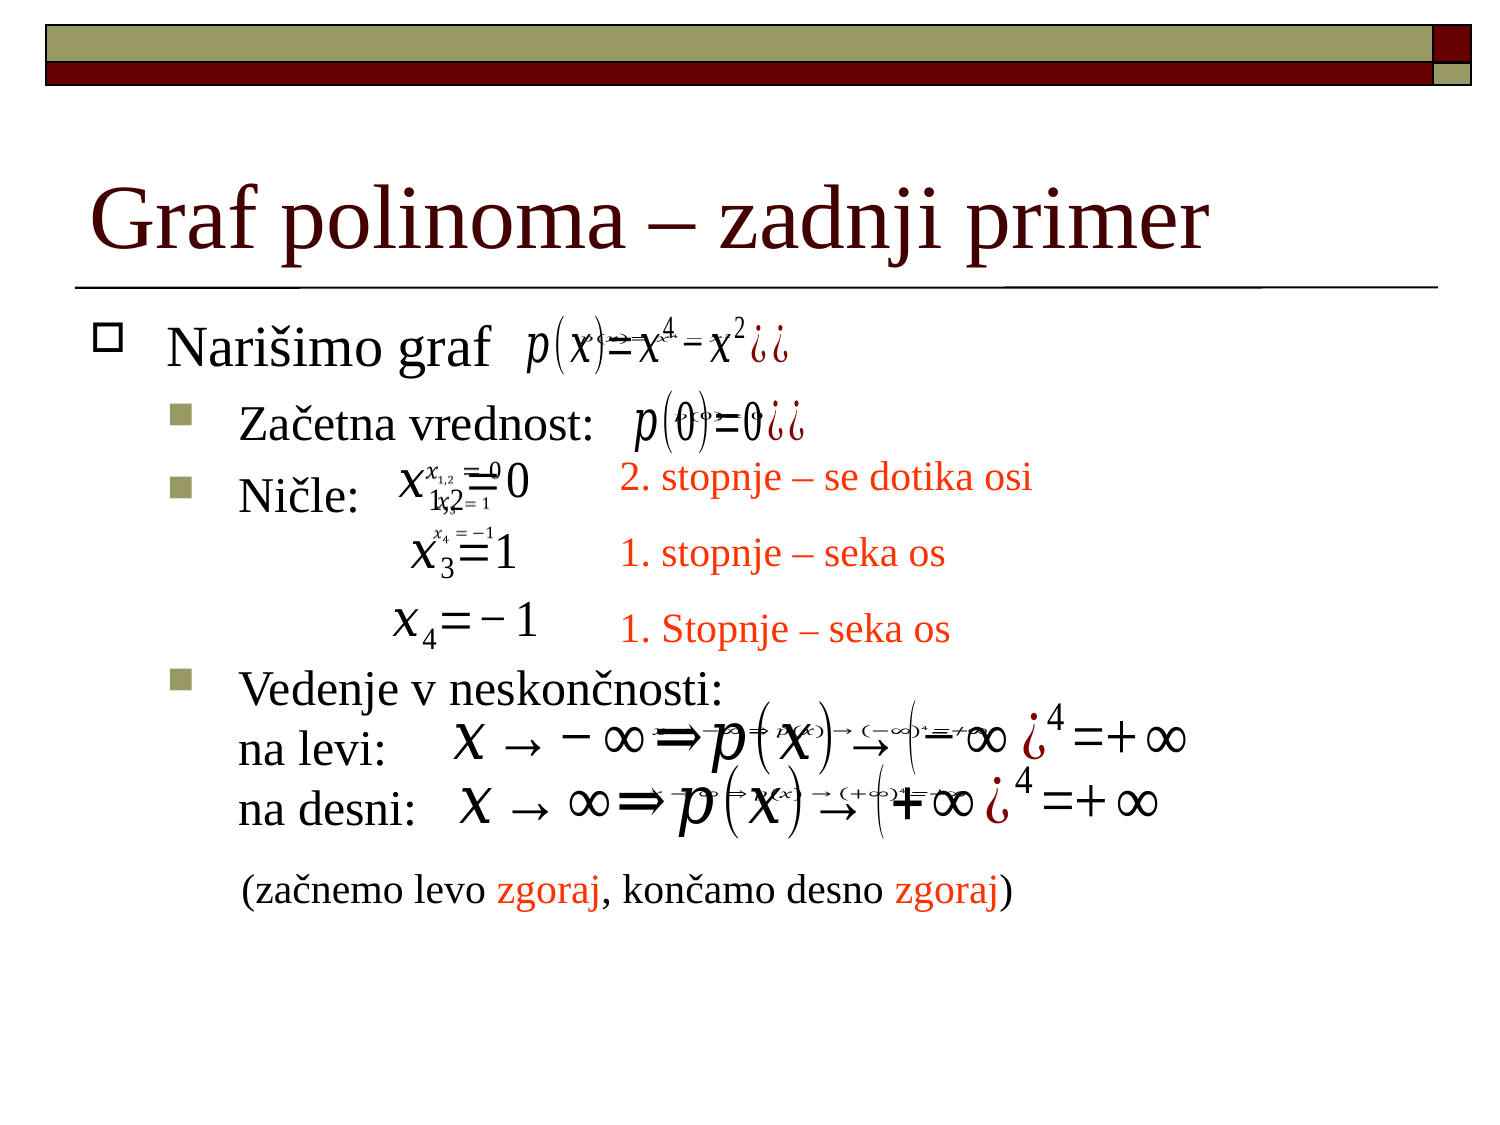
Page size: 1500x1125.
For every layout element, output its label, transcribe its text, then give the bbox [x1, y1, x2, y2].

list Narišimo graf Začetna vrednost: Ničle: Vedenje v neskončnosti: na levi: na desni: (začnemo levo zgoraj, končamo desno zgoraj) [74, 299, 1371, 1093]
text_box [623, 386, 817, 441]
text_box [377, 451, 550, 656]
text_box 2. stopnje – se dotika osi 1. stopnje – seka os 1. Stopnje – seka os [604, 441, 1049, 659]
title Graf polinoma – zadnji primer [75, 71, 1425, 275]
text_box [515, 308, 799, 380]
text_box [435, 692, 1205, 846]
